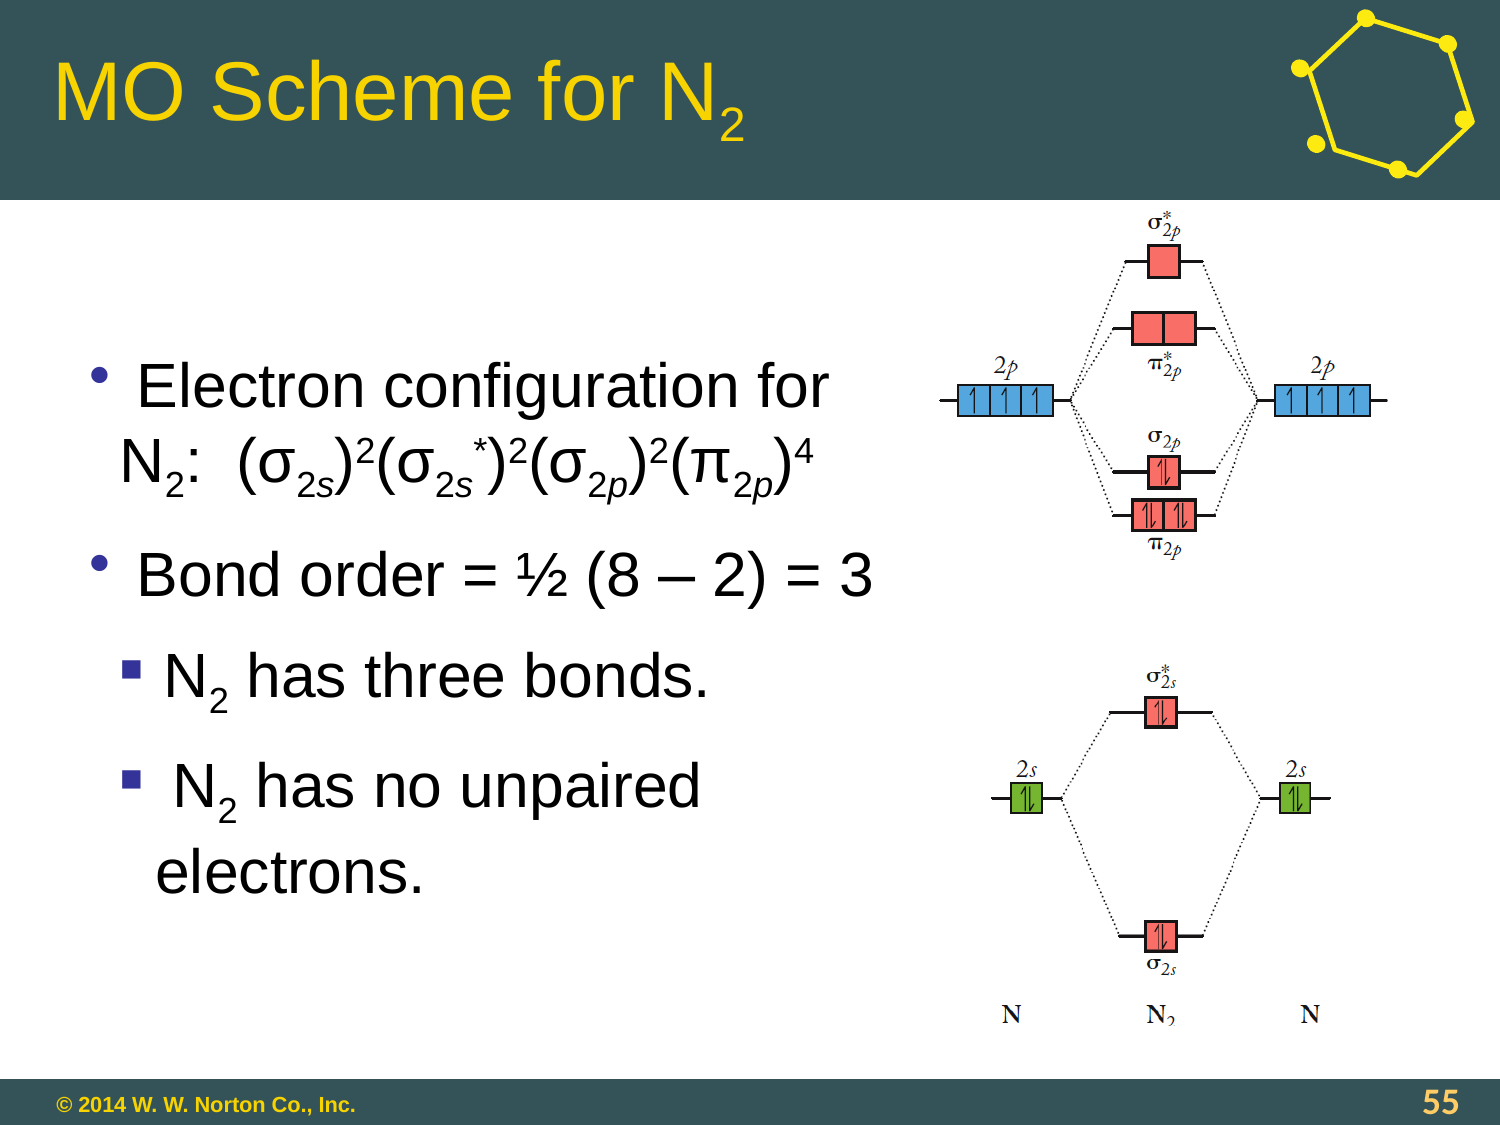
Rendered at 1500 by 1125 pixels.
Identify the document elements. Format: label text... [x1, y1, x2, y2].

text_box Electron configuration for N2: (σ2s)2(σ2s*)2(σ2p)2(π2p)4 Bond order = ½ (8 – 2) = 3 N2 has three bonds. N2 has no unpaired electrons. [74, 337, 900, 913]
picture [932, 662, 1355, 1038]
picture [935, 211, 1388, 574]
title MO Scheme for N2 [37, 0, 1313, 188]
slide_number <number> [1400, 1073, 1475, 1125]
